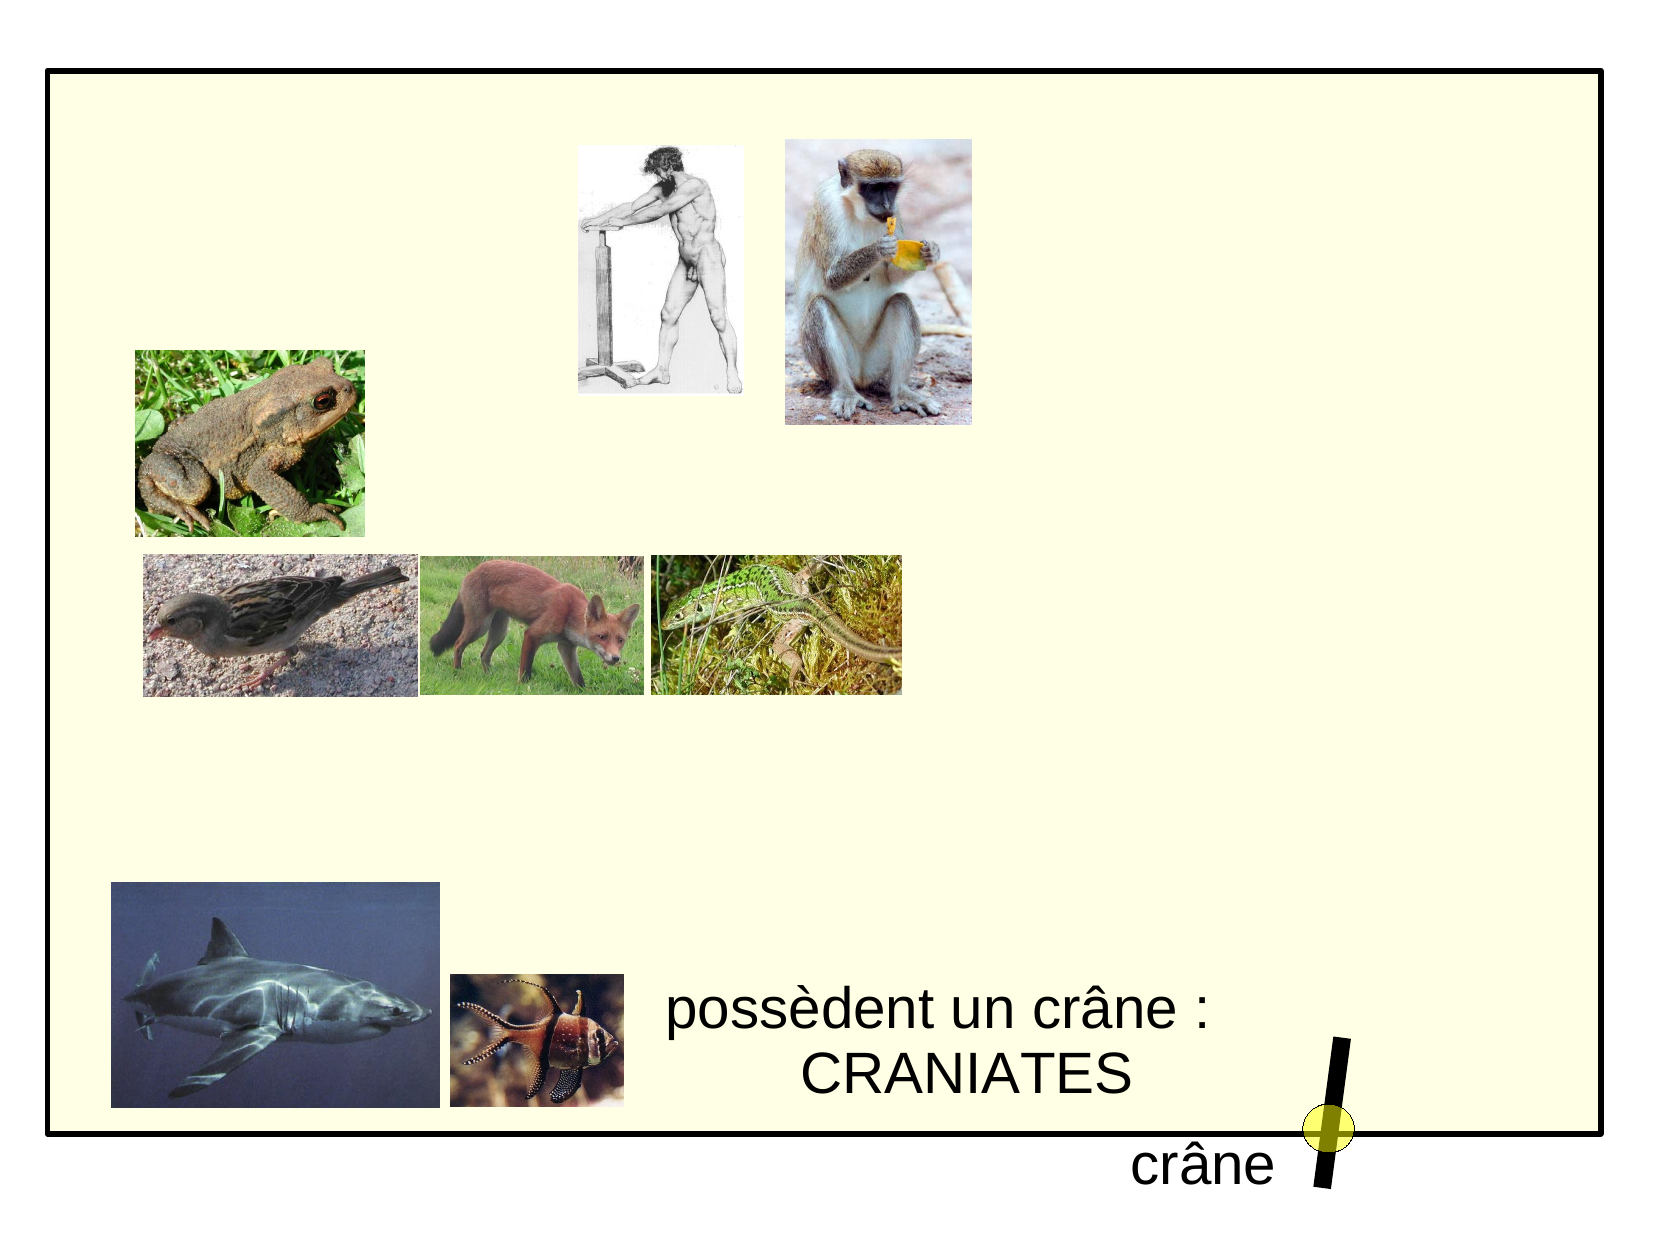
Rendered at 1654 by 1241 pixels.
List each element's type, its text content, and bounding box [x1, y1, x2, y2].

text_box possèdent un crâne : CRANIATES [650, 968, 1301, 1117]
picture [143, 554, 418, 697]
text_box crâne [1115, 1123, 1307, 1204]
picture [651, 555, 902, 695]
picture [111, 882, 440, 1109]
text_box [47, 70, 1601, 1153]
picture [578, 145, 744, 396]
picture [785, 139, 972, 425]
picture [420, 556, 644, 695]
picture [135, 350, 365, 537]
picture [450, 974, 624, 1107]
